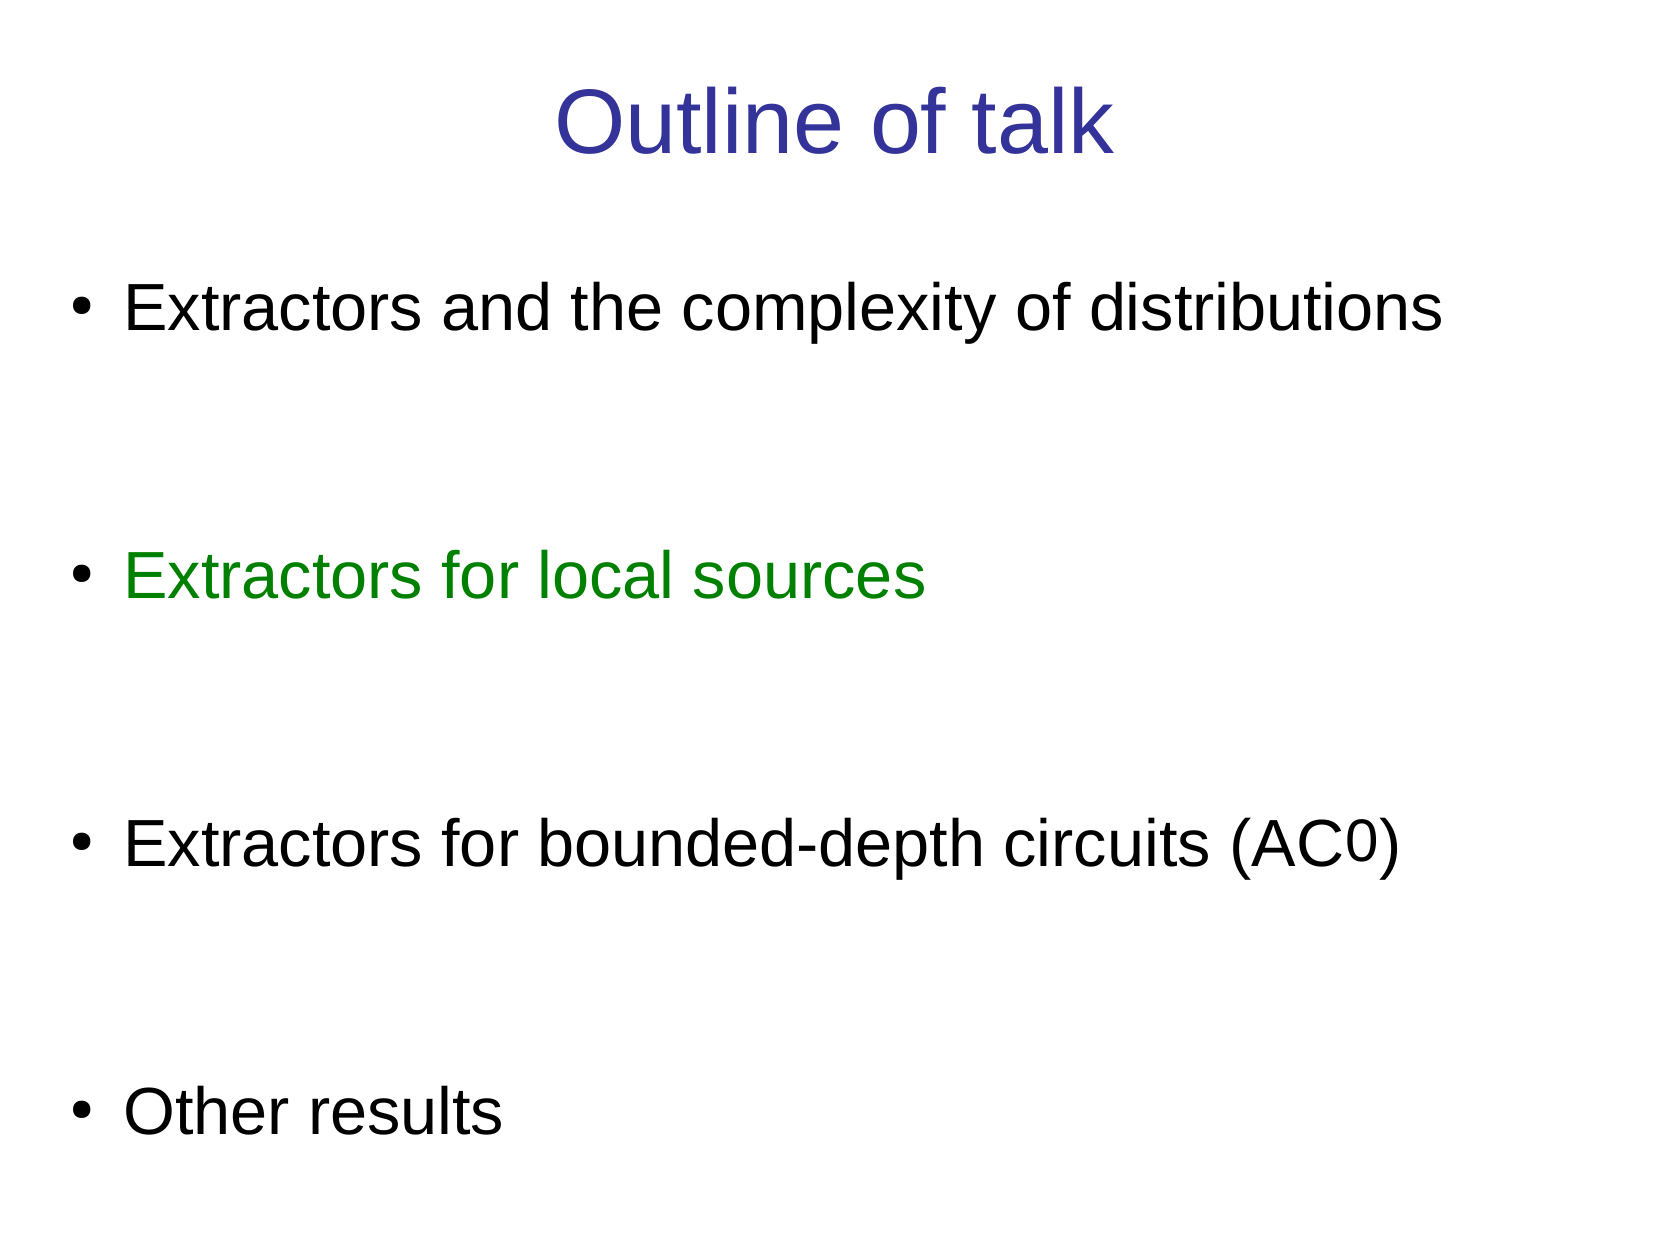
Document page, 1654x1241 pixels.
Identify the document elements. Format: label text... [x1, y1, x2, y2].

list Extractors and the complexity of distributions Extractors for local sources Extractors for bounded-depth circuits (AC0) Other results [37, 262, 1613, 1201]
title Outline of talk [131, 18, 1538, 226]
